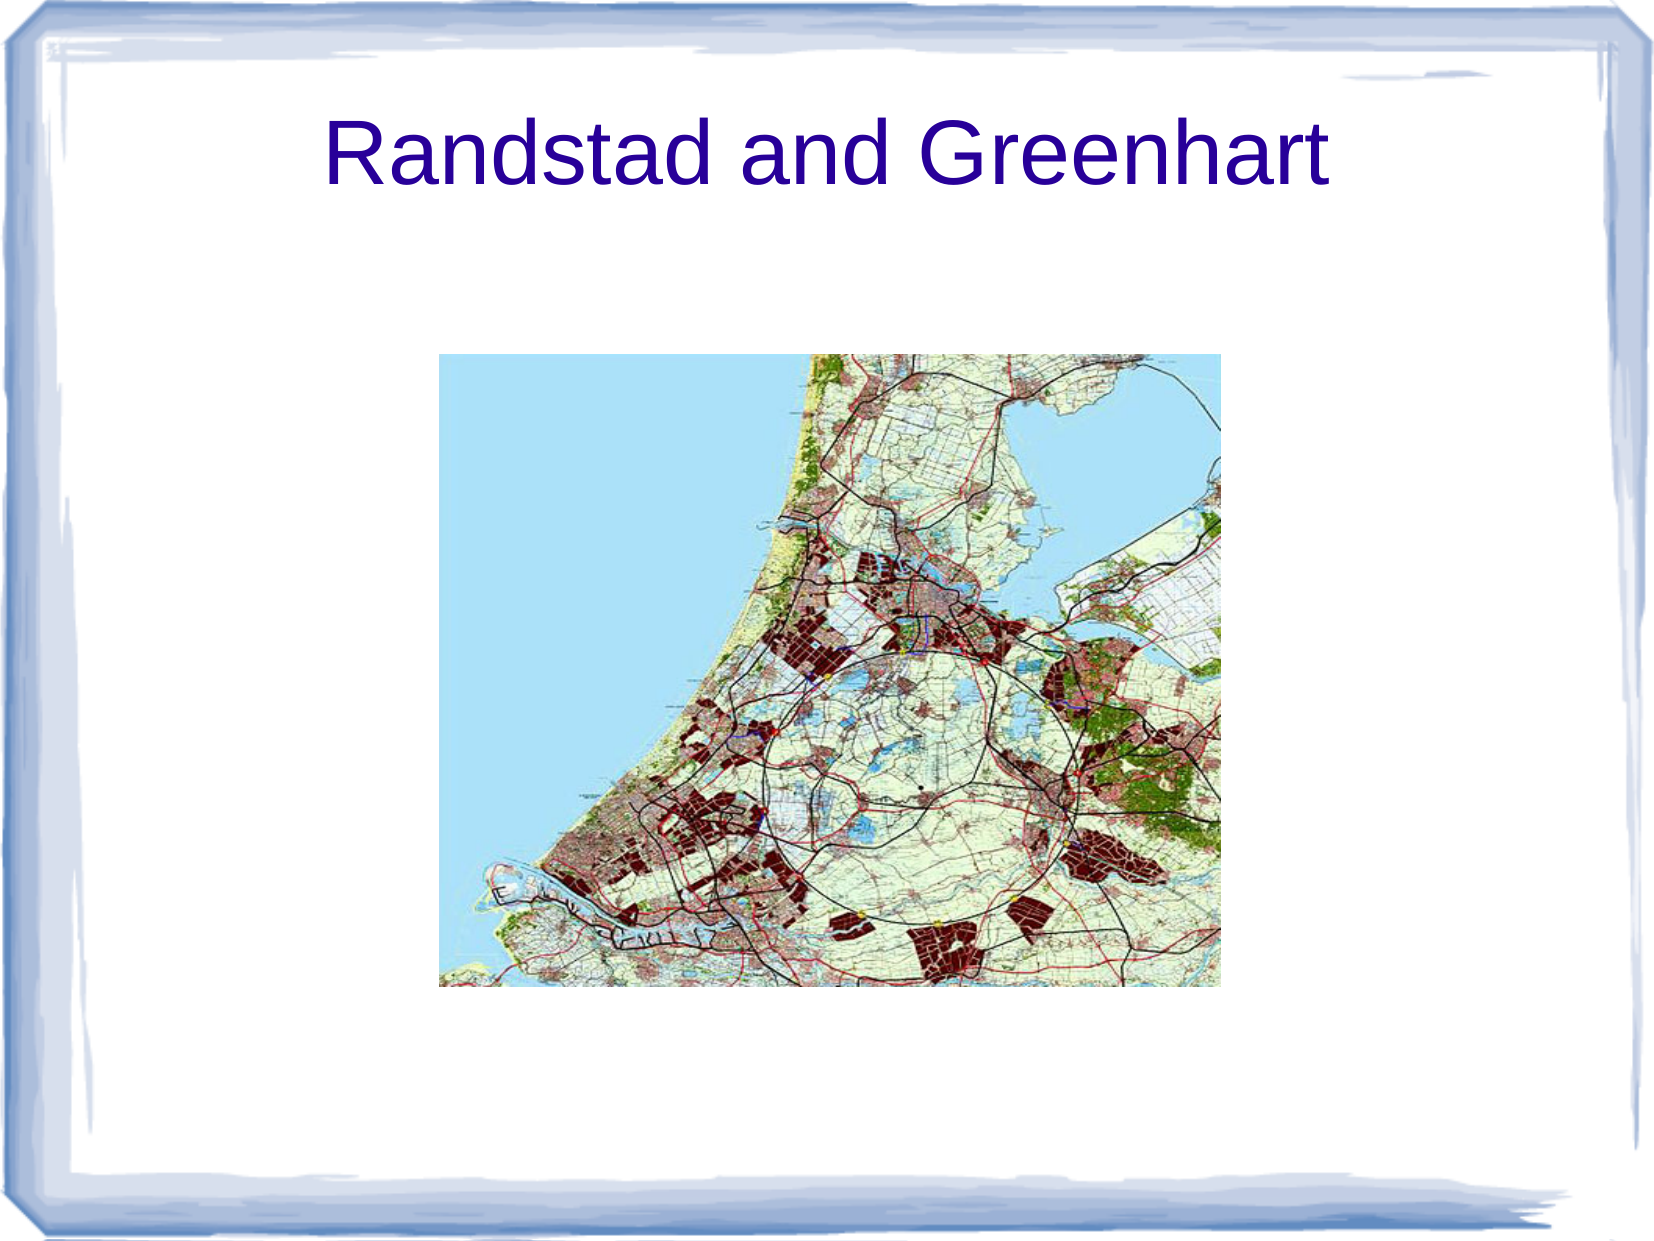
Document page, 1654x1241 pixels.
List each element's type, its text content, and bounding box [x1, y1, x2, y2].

picture [0, 0, 1654, 1241]
title Randstad and Greenhart [82, 56, 1571, 250]
